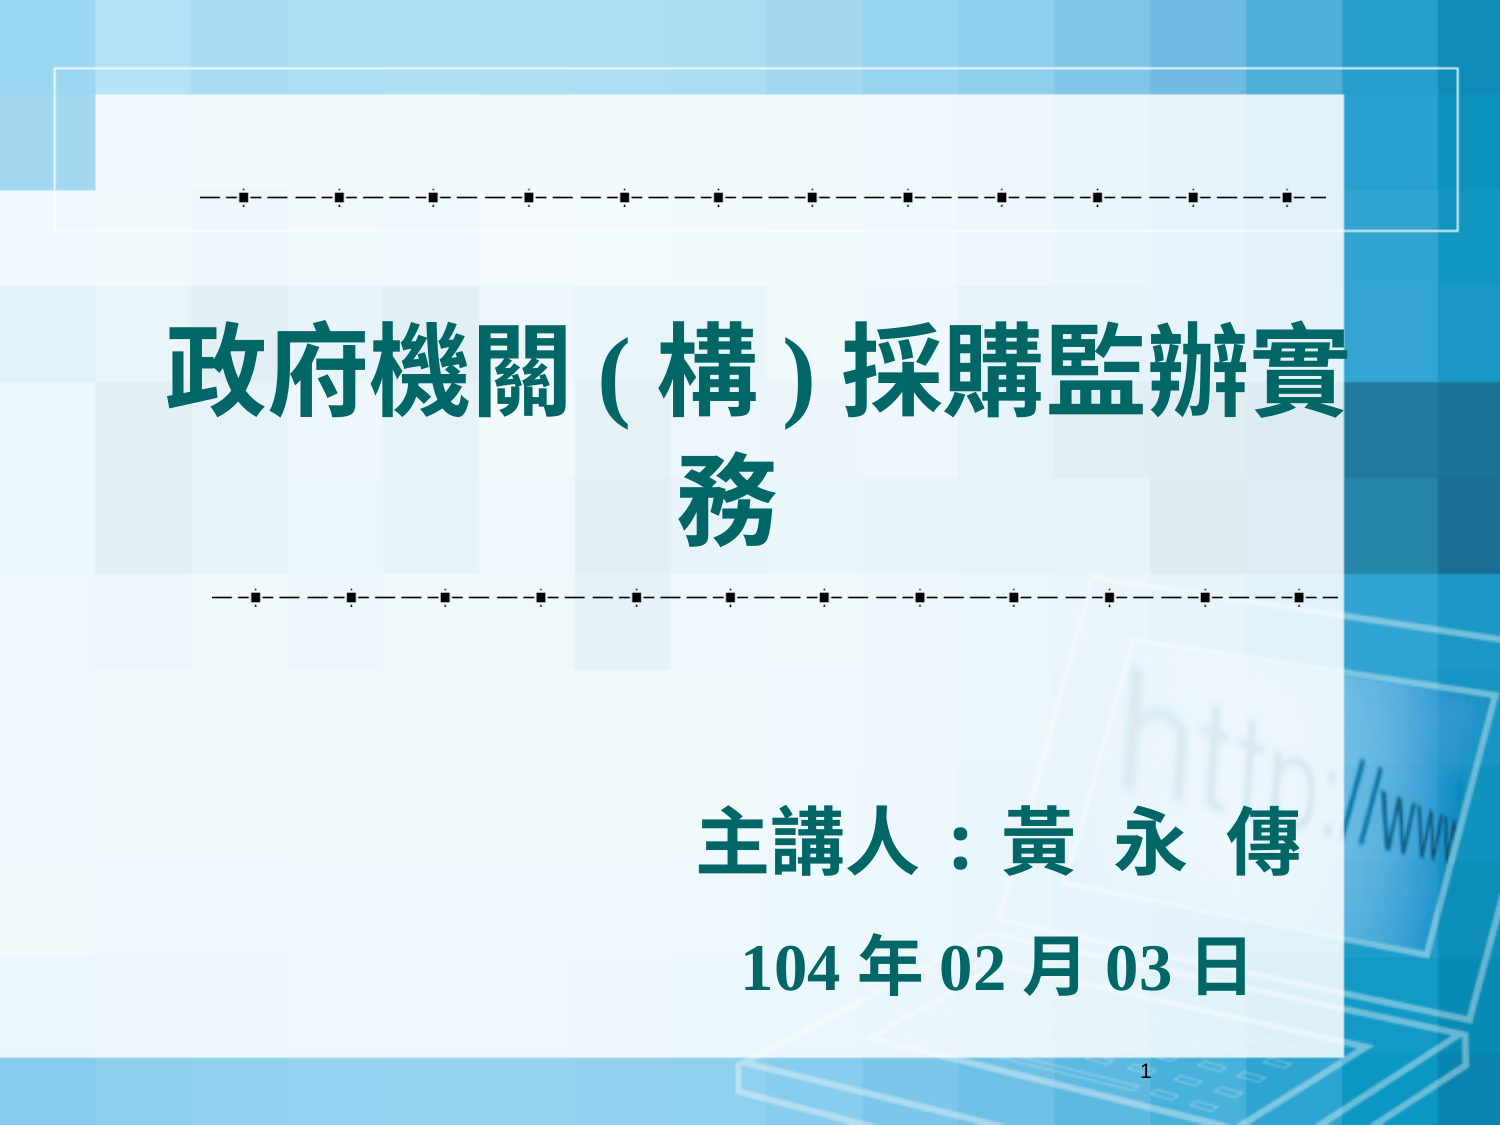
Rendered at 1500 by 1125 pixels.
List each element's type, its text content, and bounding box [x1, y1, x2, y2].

text_box 主講人:黃 永 傳 104年02月03日 [643, 786, 1353, 1013]
picture [200, 187, 1326, 207]
text_box 政府機關(構)採購監辦實務 [125, 312, 1392, 463]
text_box [1125, 1050, 1338, 1125]
picture [212, 587, 1338, 607]
